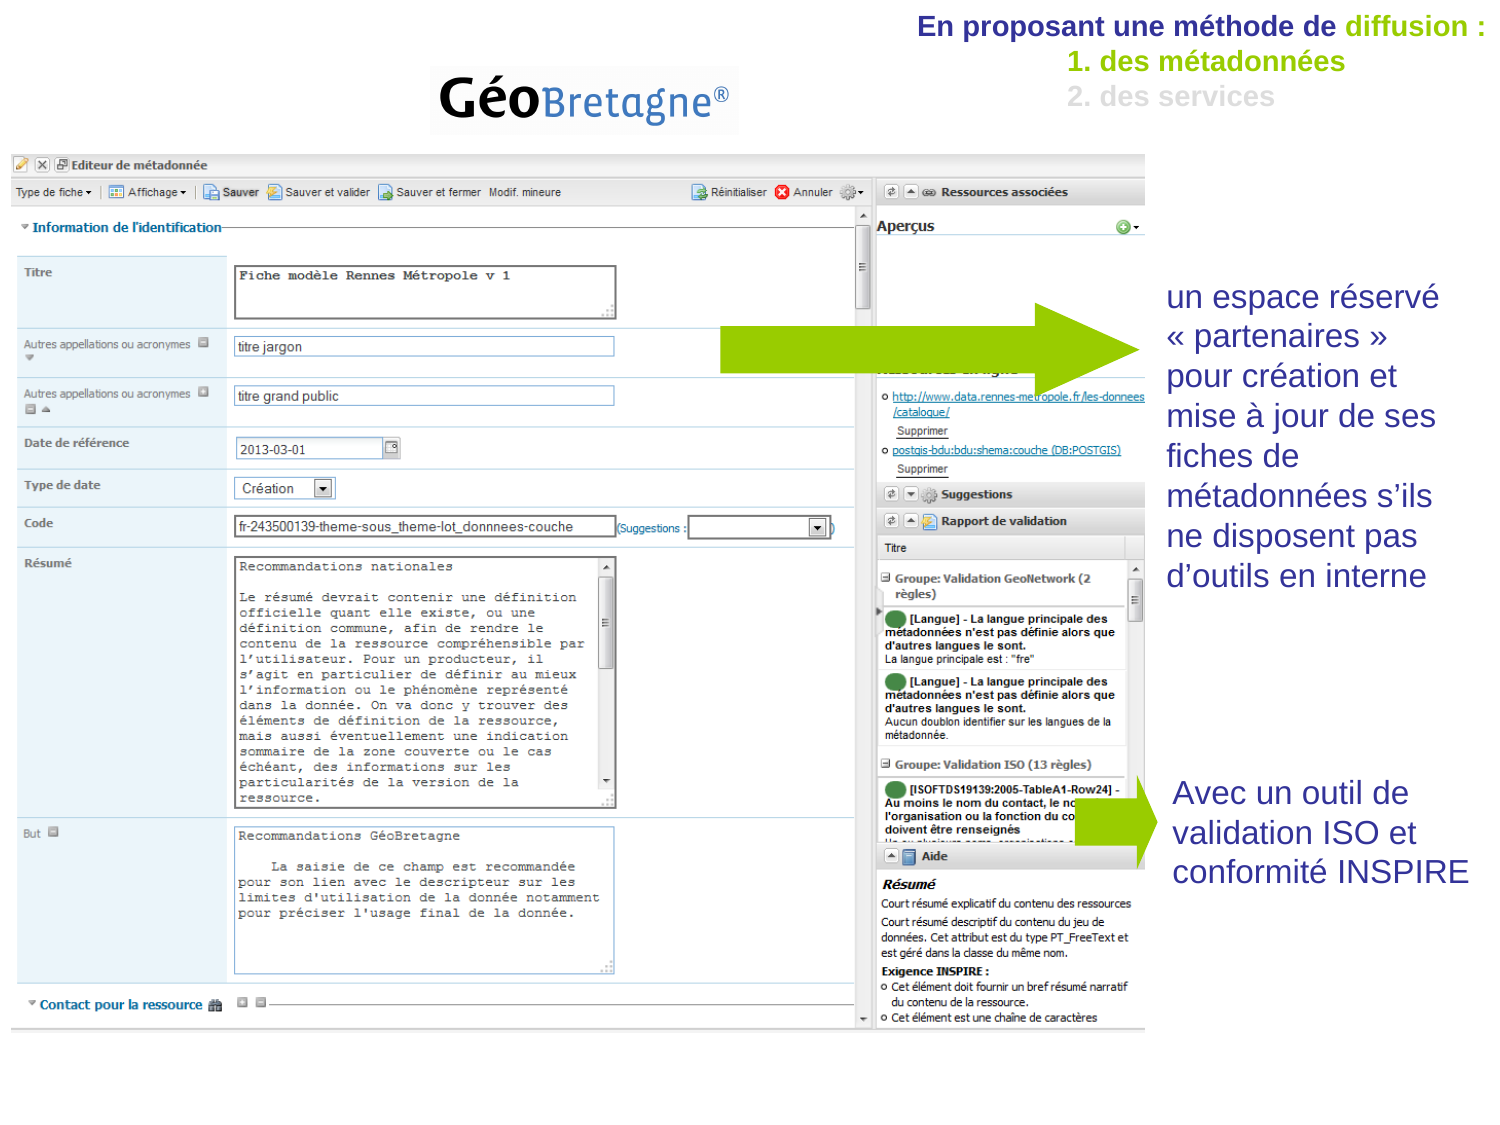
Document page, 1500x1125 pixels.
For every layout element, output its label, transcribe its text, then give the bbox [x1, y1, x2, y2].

text_box En proposant une méthode de diffusion : 1. des métadonnées 2. des services [902, 0, 1500, 121]
text_box [1074, 774, 1158, 870]
text_box un espace réservé « partenaires » pour création et mise à jour de ses fiches de métadonnées s’ils ne disposent pas d’outils en interne [1151, 267, 1477, 602]
picture [0, 0, 1500, 1125]
text_box [720, 302, 1140, 397]
text_box Avec un outil de validation ISO et conformité INSPIRE [1157, 763, 1500, 899]
